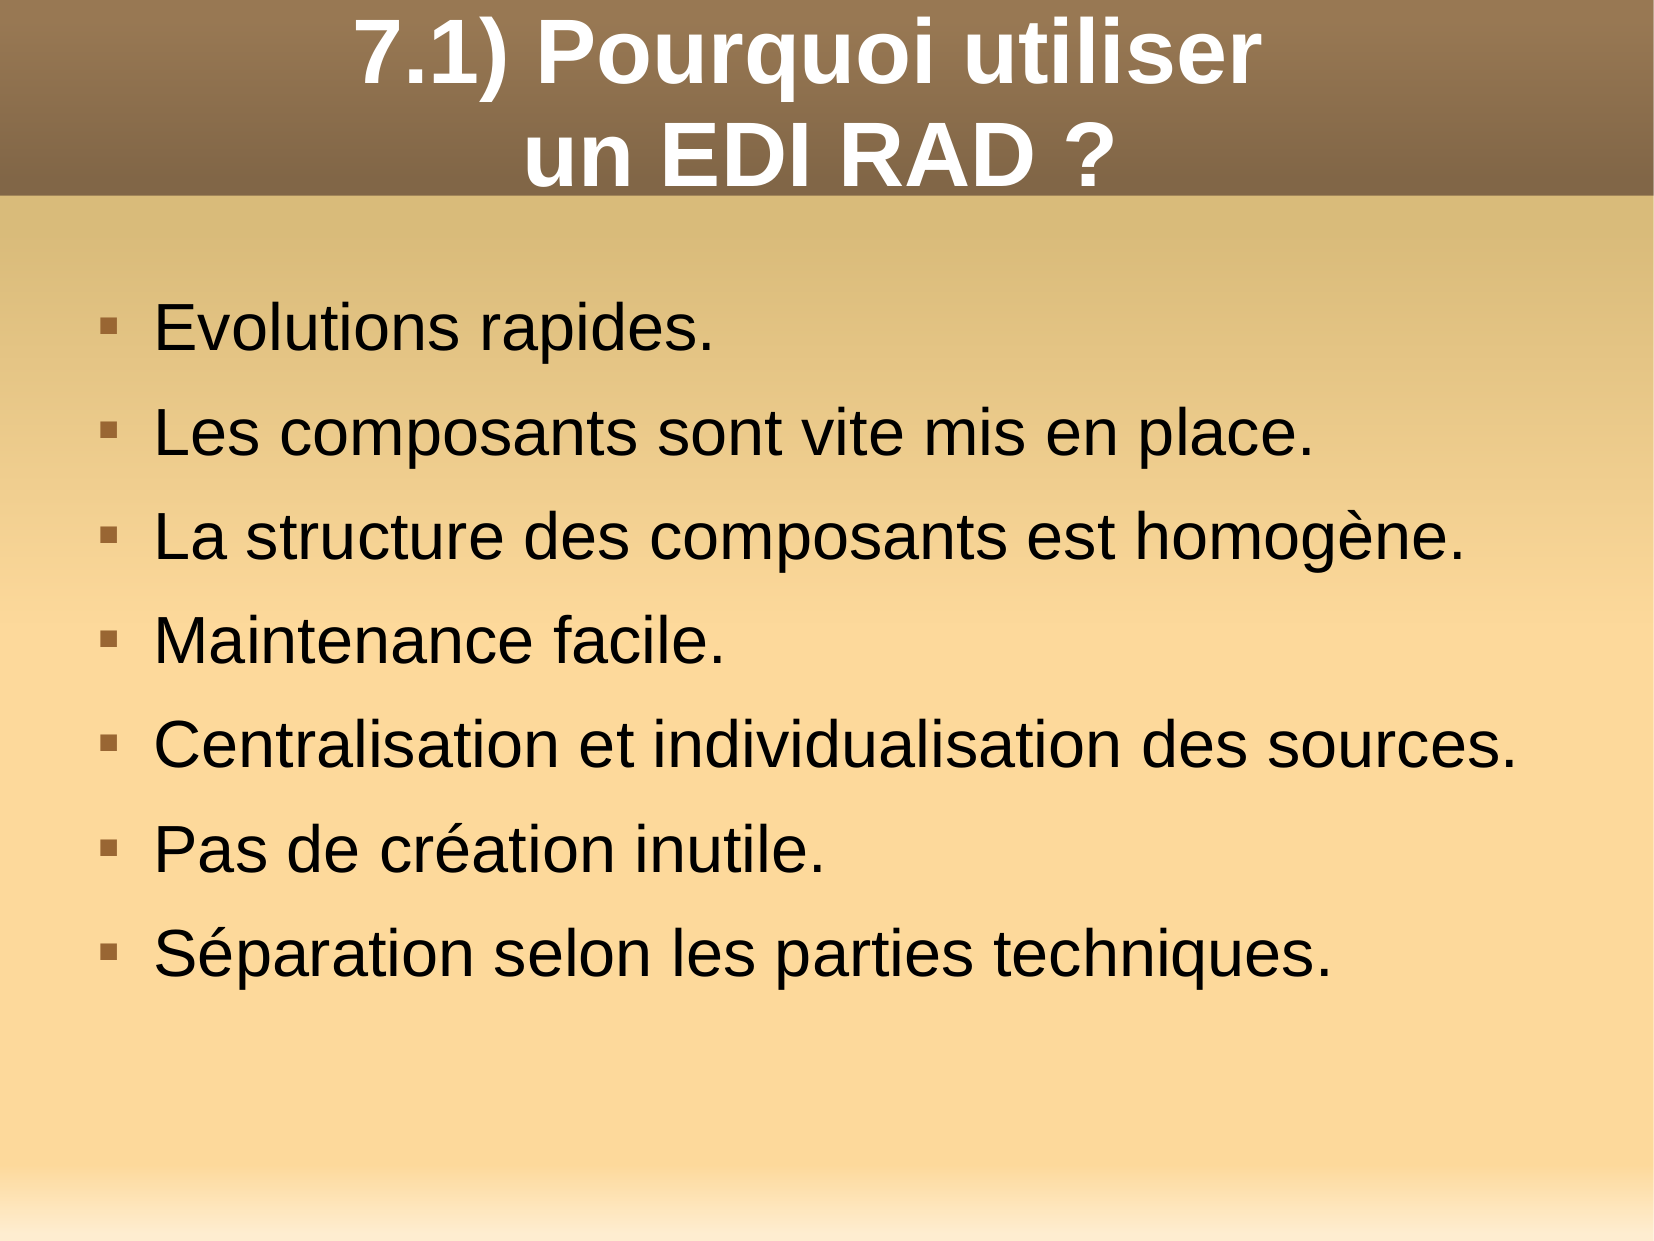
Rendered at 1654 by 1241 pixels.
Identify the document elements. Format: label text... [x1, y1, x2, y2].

title 7.1) Pourquoi utiliser un EDI RAD ? [76, 1, 1565, 207]
list Evolutions rapides. Les composants sont vite mis en place. La structure des composants est homogène. Maintenance facile. Centralisation et individualisation des sources. Pas de création inutile. Séparation selon les parties techniques. [82, 290, 1571, 1096]
picture [0, 0, 1654, 1241]
